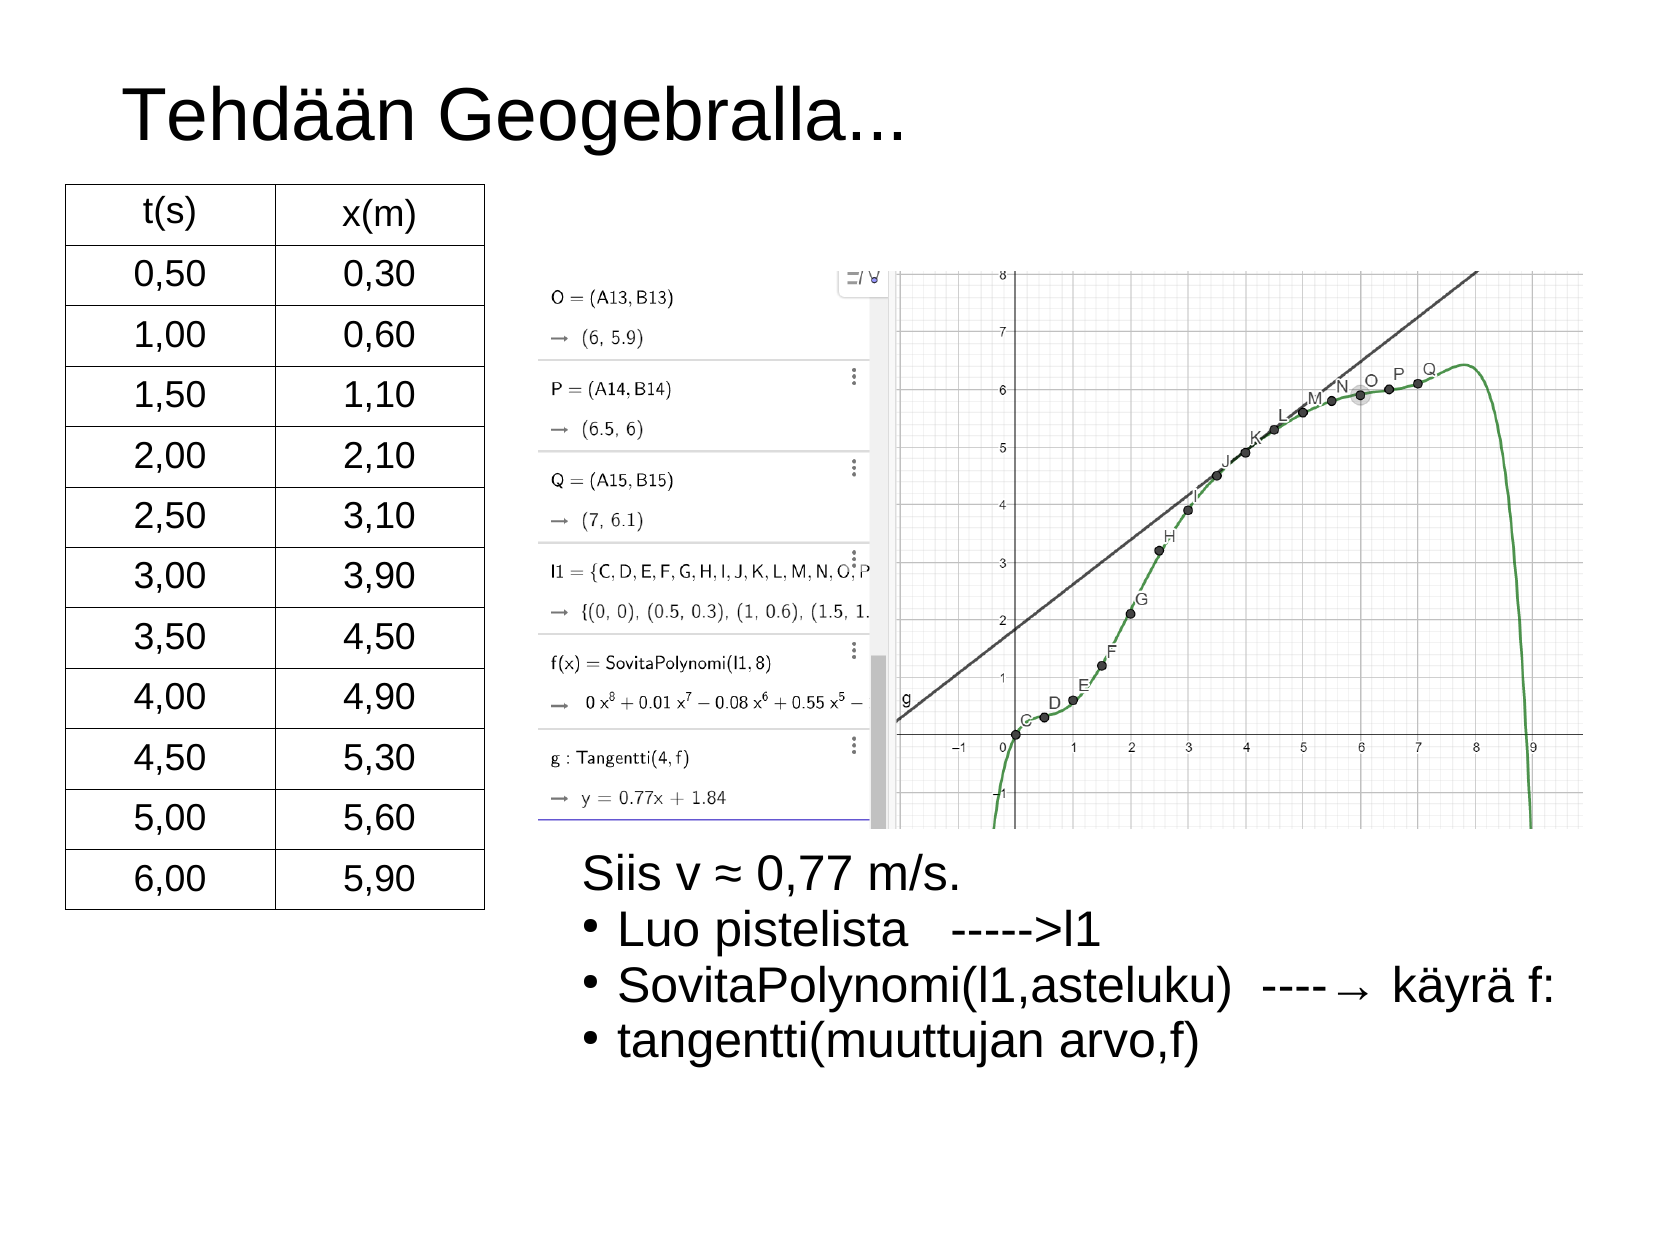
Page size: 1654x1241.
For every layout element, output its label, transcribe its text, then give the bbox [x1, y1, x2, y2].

table_cell 4,00 [66, 669, 275, 728]
table_cell 3,50 [66, 608, 275, 668]
table_cell 0,50 [66, 246, 275, 305]
table_cell 3,10 [276, 488, 484, 547]
text_box Siis v ≈ 0,77 m/s. Luo pistelista ----->l1 SovitaPolynomi(l1,asteluku) ----→ käyrä f: tangentti(muuttujan arvo,f) [566, 838, 1619, 1137]
table_cell 4,50 [66, 729, 275, 789]
table_header t(s) [66, 185, 275, 245]
table_cell 0,30 [276, 246, 484, 305]
table_cell 0,60 [276, 306, 484, 366]
table_cell 3,90 [276, 548, 484, 607]
table_cell 1,00 [66, 306, 275, 366]
text_box Tehdään Geogebralla... [106, 61, 1193, 166]
table_cell 3,00 [66, 548, 275, 607]
table_cell 5,90 [276, 850, 484, 909]
table_cell 4,90 [276, 669, 484, 728]
table_cell 6,00 [66, 850, 275, 909]
table_cell 4,50 [276, 608, 484, 668]
table_cell 1,50 [66, 367, 275, 426]
table_cell 2,50 [66, 488, 275, 547]
picture [538, 271, 1583, 829]
table_cell 5,60 [276, 790, 484, 849]
table_cell 5,00 [66, 790, 275, 849]
table_cell 2,00 [66, 427, 275, 487]
table_cell 5,30 [276, 729, 484, 789]
table_header x(m) [276, 185, 484, 245]
table_cell 1,10 [276, 367, 484, 426]
table_cell 2,10 [276, 427, 484, 487]
